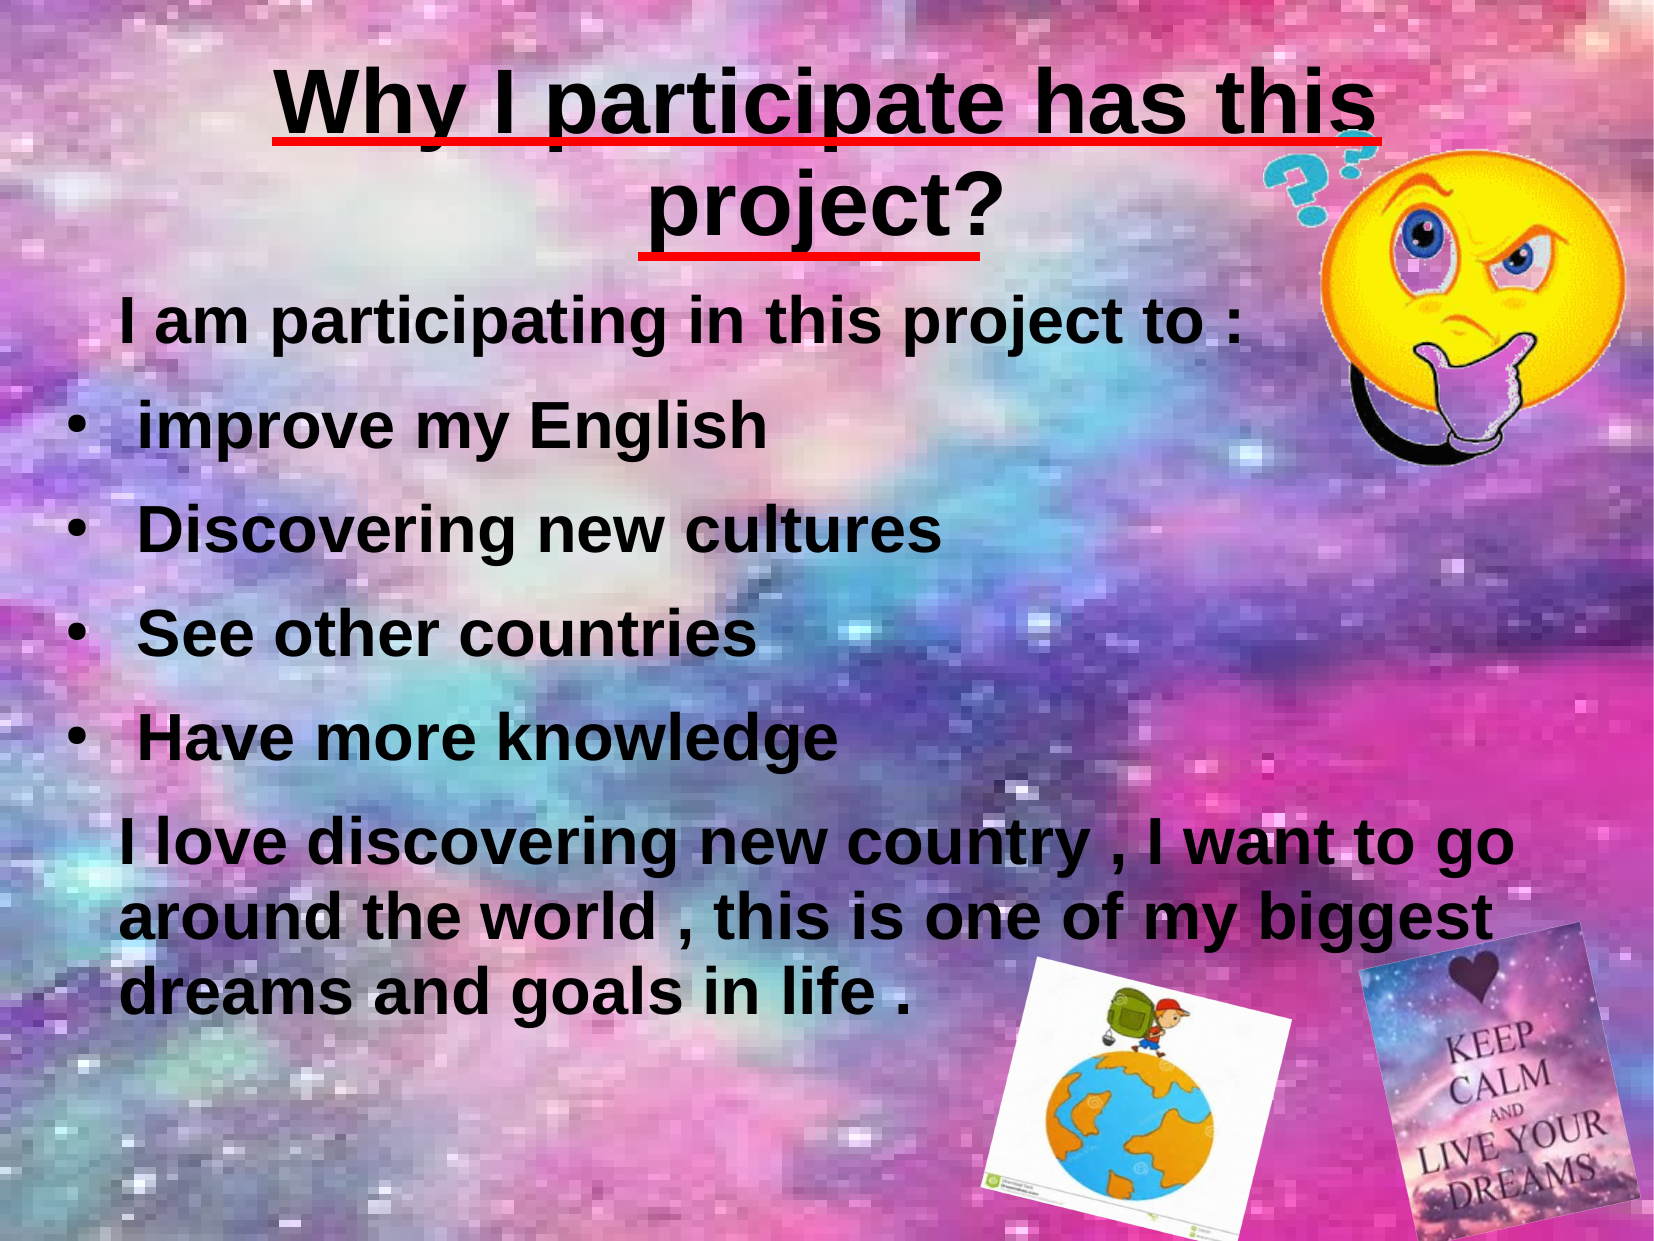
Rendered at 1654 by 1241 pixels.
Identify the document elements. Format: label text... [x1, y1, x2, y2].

picture [0, 0, 1654, 1241]
list I am participating in this project to : improve my English Discovering new cultures See other countries Have more knowledge I love discovering new country , I want to go around the world , this is one of my biggest dreams and goals in life . [47, 283, 1619, 1193]
title Why I participate has this project? [82, 49, 1571, 257]
